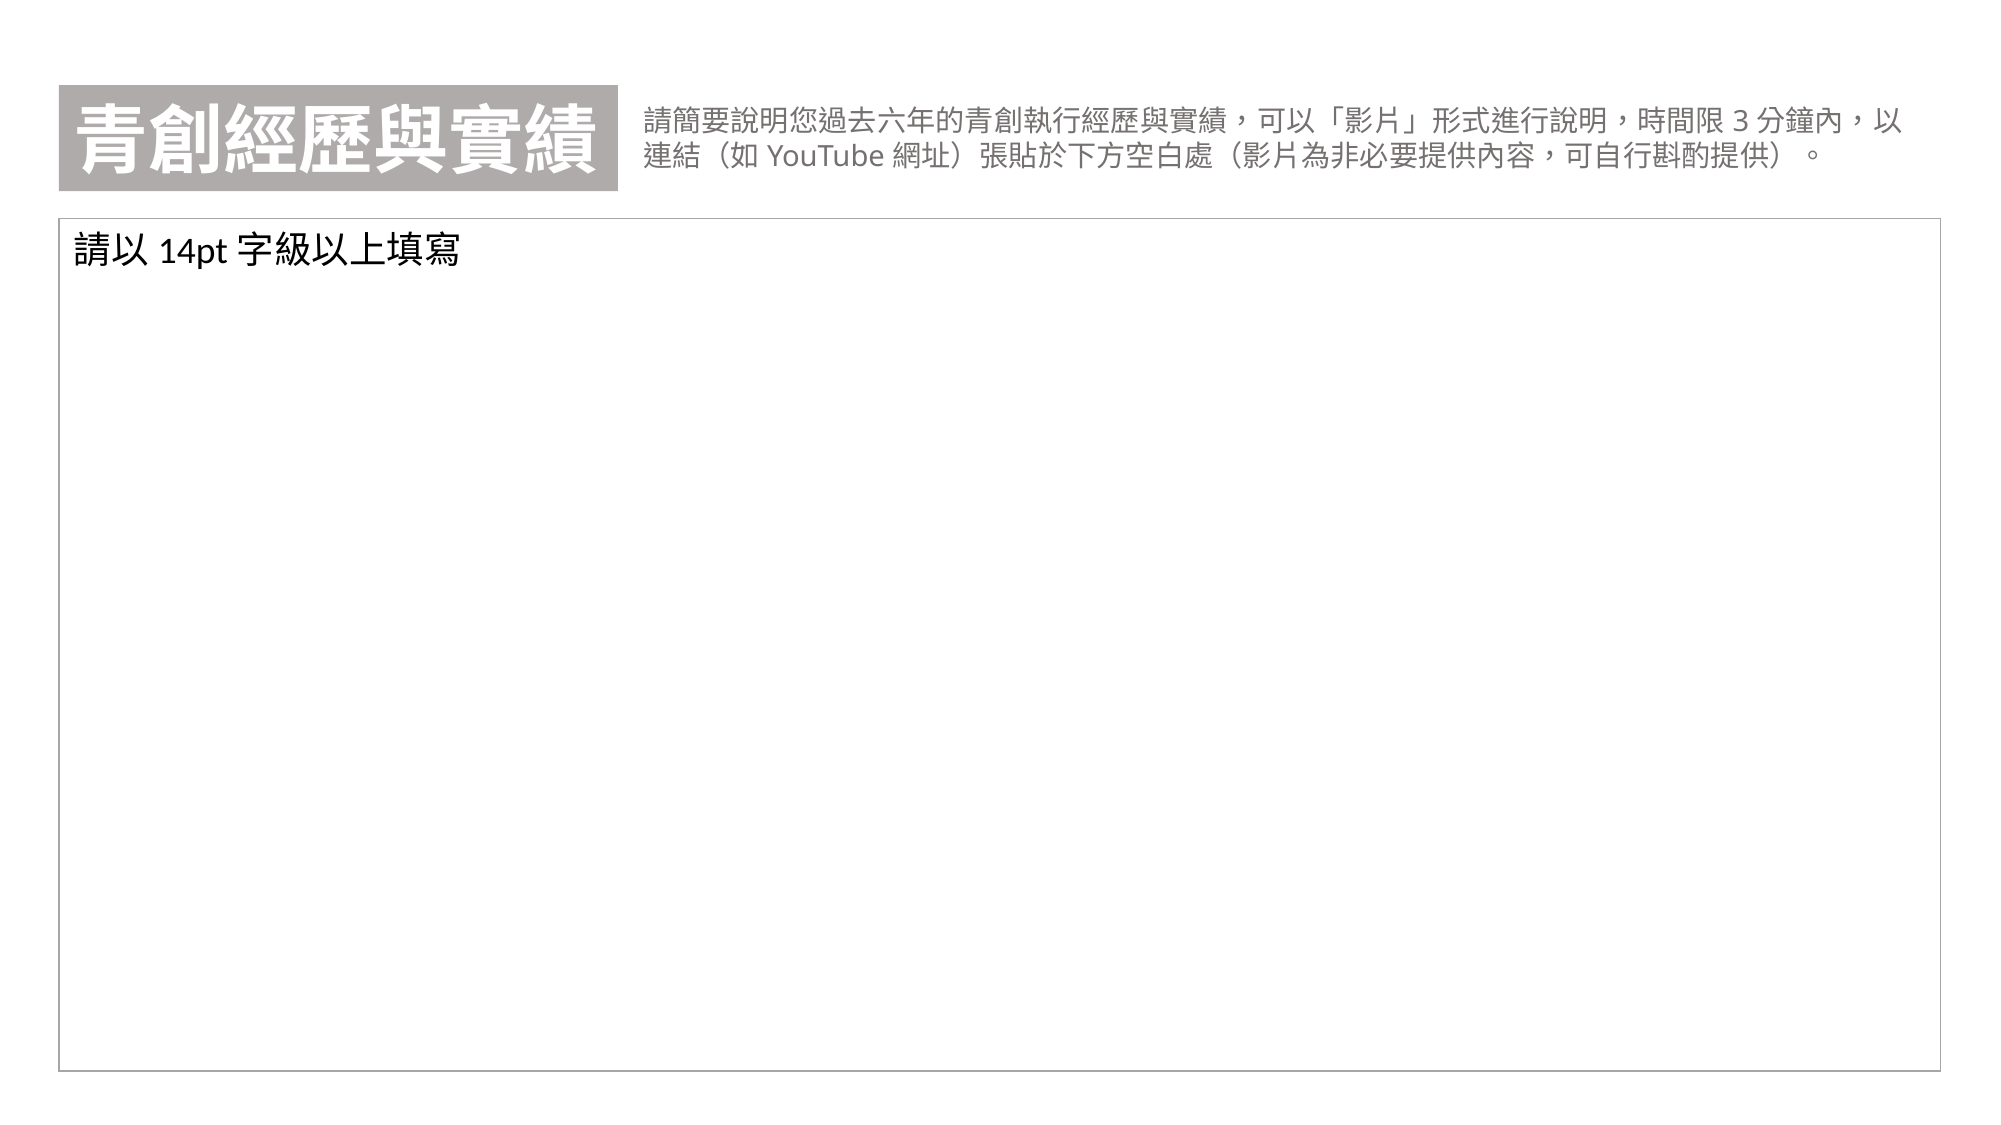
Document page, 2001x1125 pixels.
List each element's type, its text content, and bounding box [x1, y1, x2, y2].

text_box 請以14pt字級以上填寫 [58, 218, 1941, 1072]
text_box 青創經歷與實績 [58, 85, 618, 192]
text_box 請簡要說明您過去六年的青創執行經歷與實績，可以「影片」形式進行說明，時間限3分鐘內，以連結（如YouTube網址）張貼於下方空白處（影片為非必要提供內容，可自行斟酌提供）。 [628, 95, 1942, 181]
